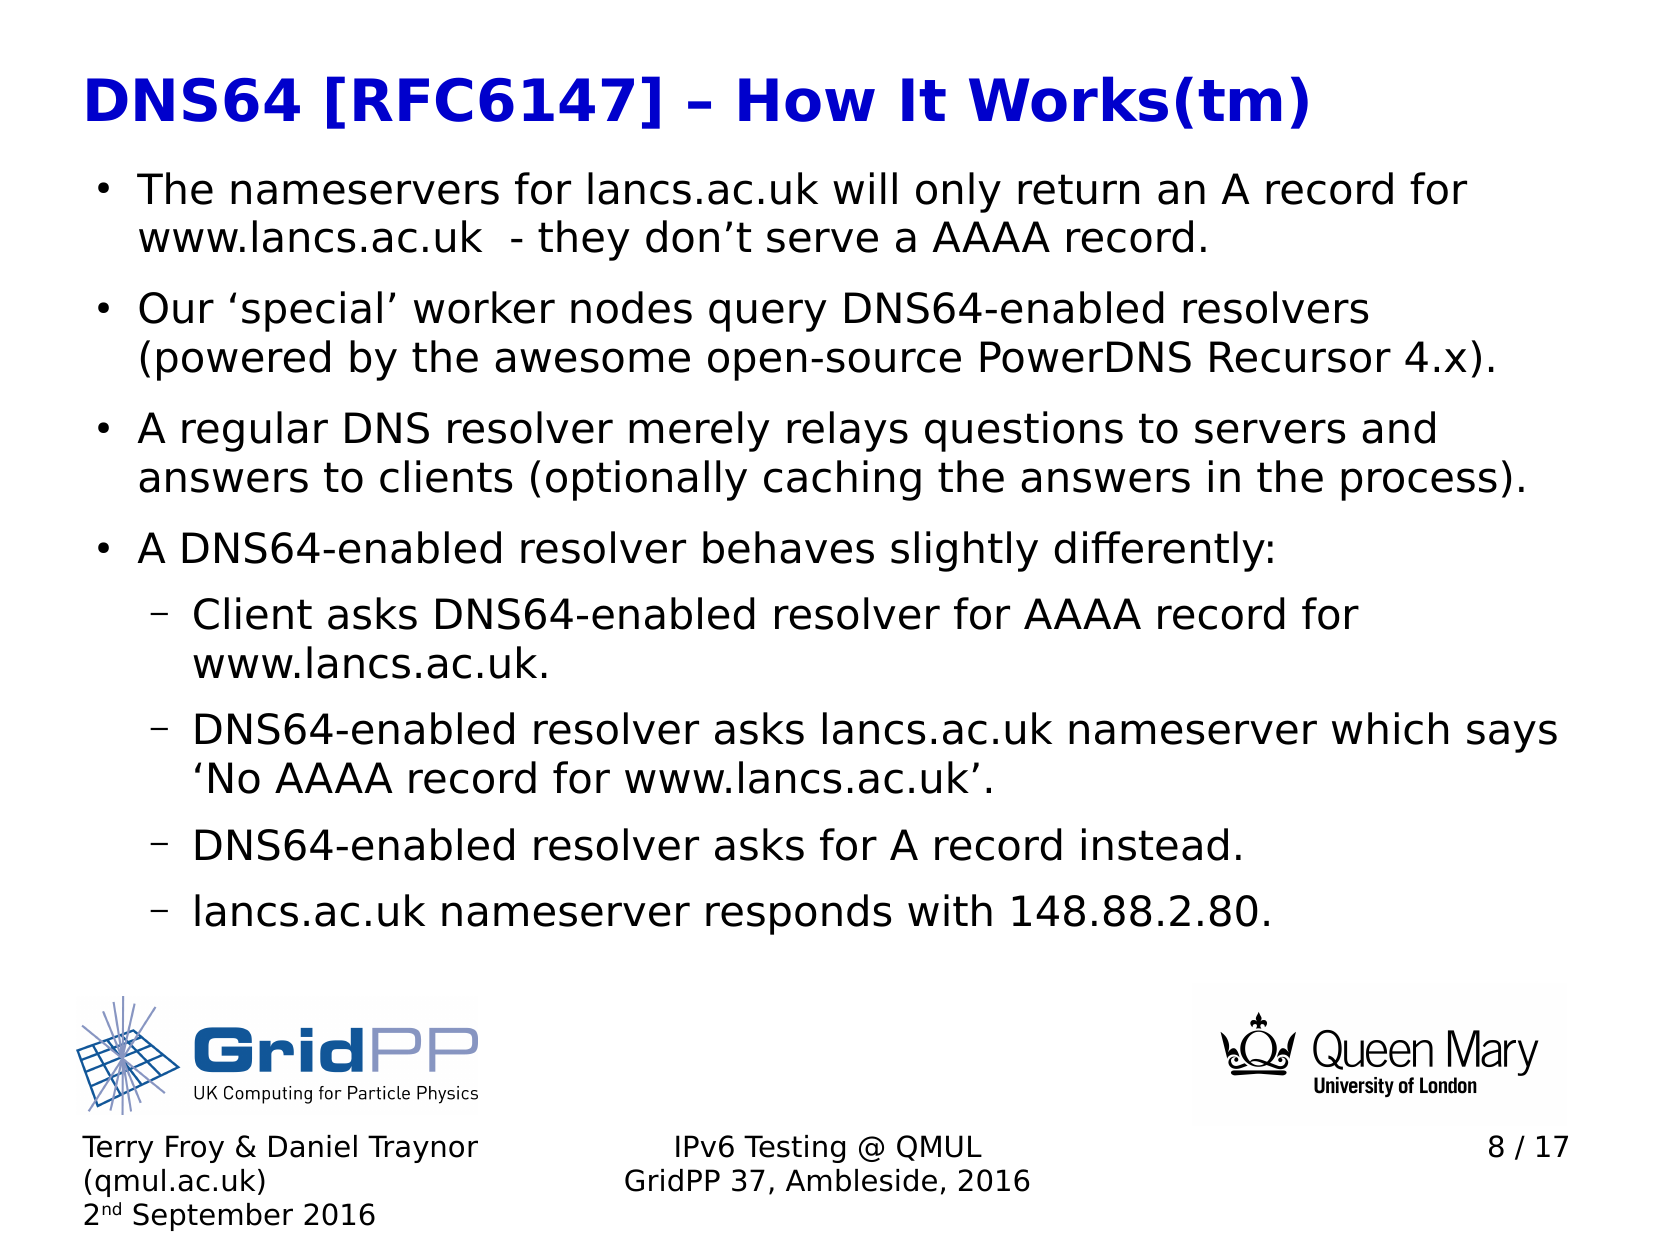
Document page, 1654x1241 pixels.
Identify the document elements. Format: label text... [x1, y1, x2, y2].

list The nameservers for lancs.ac.uk will only return an A record for www.lancs.ac.uk - they don’t serve a AAAA record. Our ‘special’ worker nodes query DNS64-enabled resolvers (powered by the awesome open-source PowerDNS Recursor 4.x). A regular DNS resolver merely relays questions to servers and answers to clients (optionally caching the answers in the process). A DNS64-enabled resolver behaves slightly differently: Client asks DNS64-enabled resolver for AAAA record for www.lancs.ac.uk. DNS64-enabled resolver asks lancs.ac.uk nameserver which says ‘No AAAA record for www.lancs.ac.uk’. DNS64-enabled resolver asks for A record instead. lancs.ac.uk nameserver responds with 148.88.2.80. [82, 165, 1571, 957]
title DNS64 [RFC6147] – How It Works(tm) [82, 49, 1571, 154]
